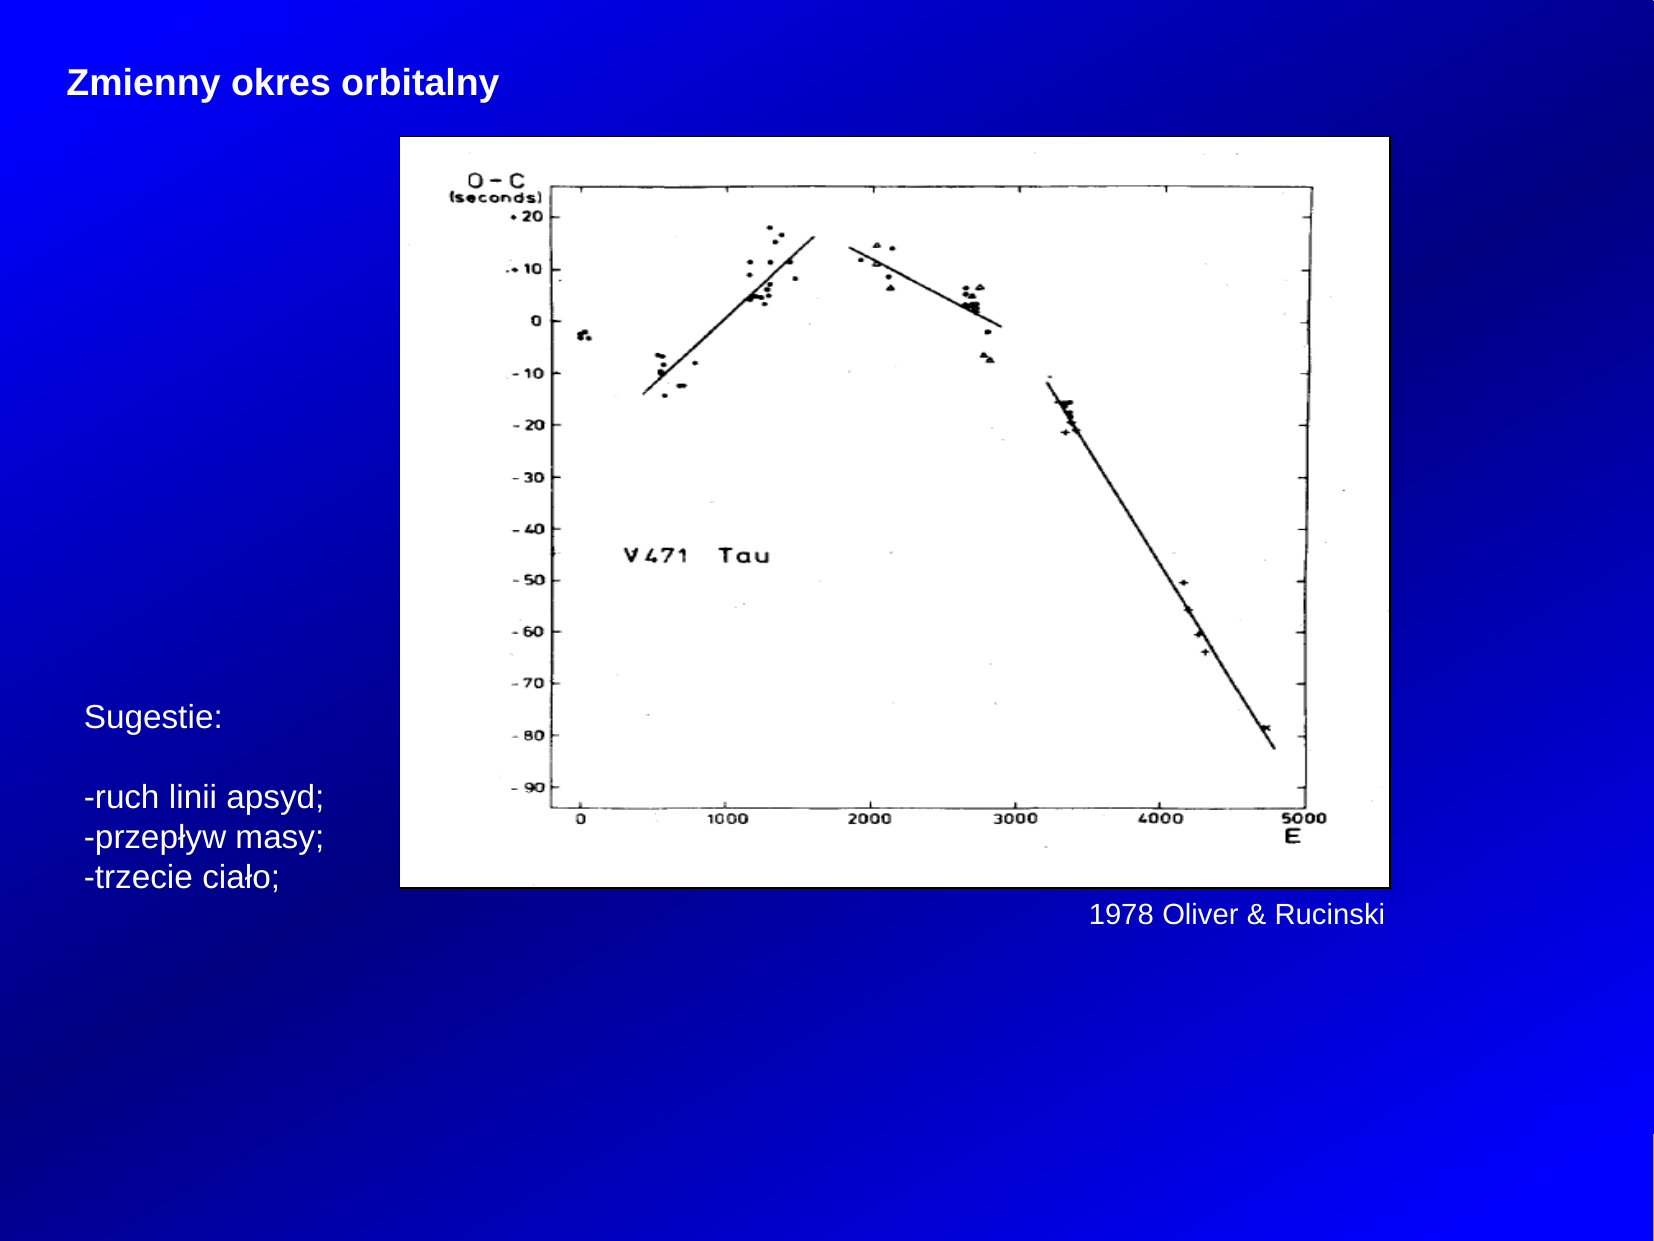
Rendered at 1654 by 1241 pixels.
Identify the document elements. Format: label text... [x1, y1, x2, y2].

text_box Sugestie: -ruch linii apsyd; -przepływ masy; -trzecie ciało; [69, 687, 340, 903]
text_box 1978 Oliver & Rucinski [1063, 887, 1424, 938]
picture [400, 137, 1390, 888]
text_box Zmienny okres orbitalny [38, 49, 515, 111]
